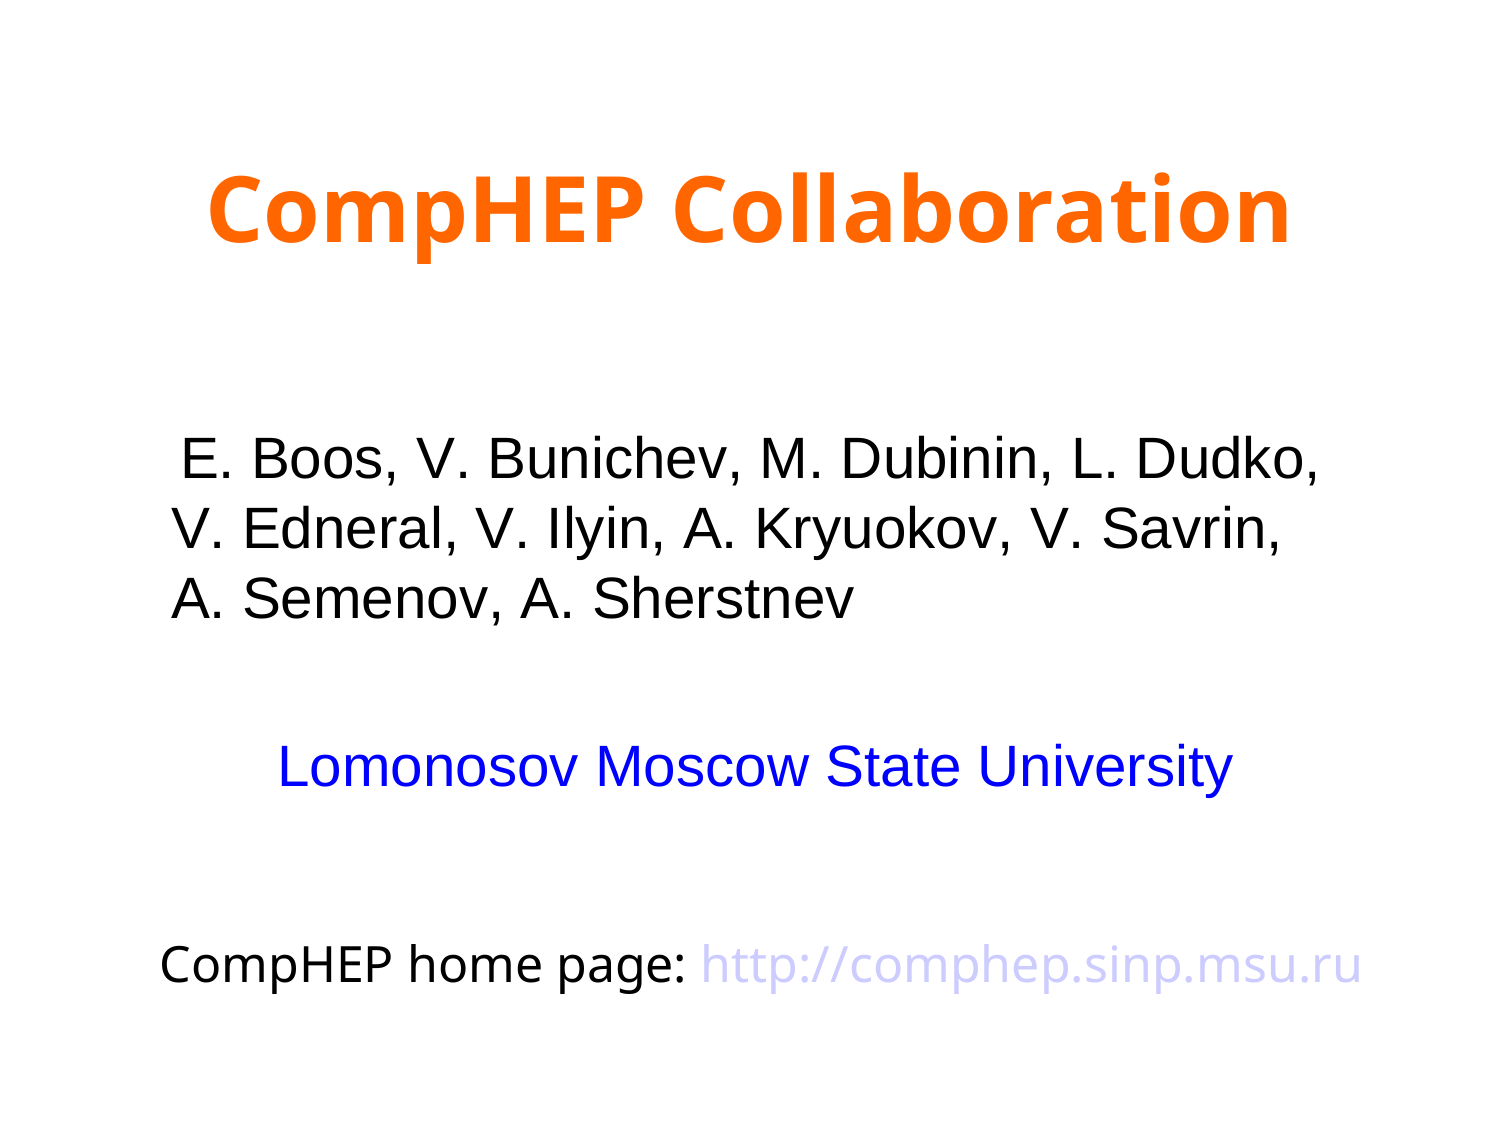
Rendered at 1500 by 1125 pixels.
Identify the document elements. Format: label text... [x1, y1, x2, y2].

text_box CompHEP home page: http://comphep.sinp.msu.ru [145, 924, 1392, 1009]
title CompHEP Collaboration [75, 112, 1426, 300]
list E. Boos, V. Bunichev, M. Dubinin, L. Dudko, V. Edneral, V. Ilyin, A. Kryuokov, V. Savrin, A. Semenov, A. Sherstnev Lomonosov Moscow State University [99, 412, 1450, 851]
